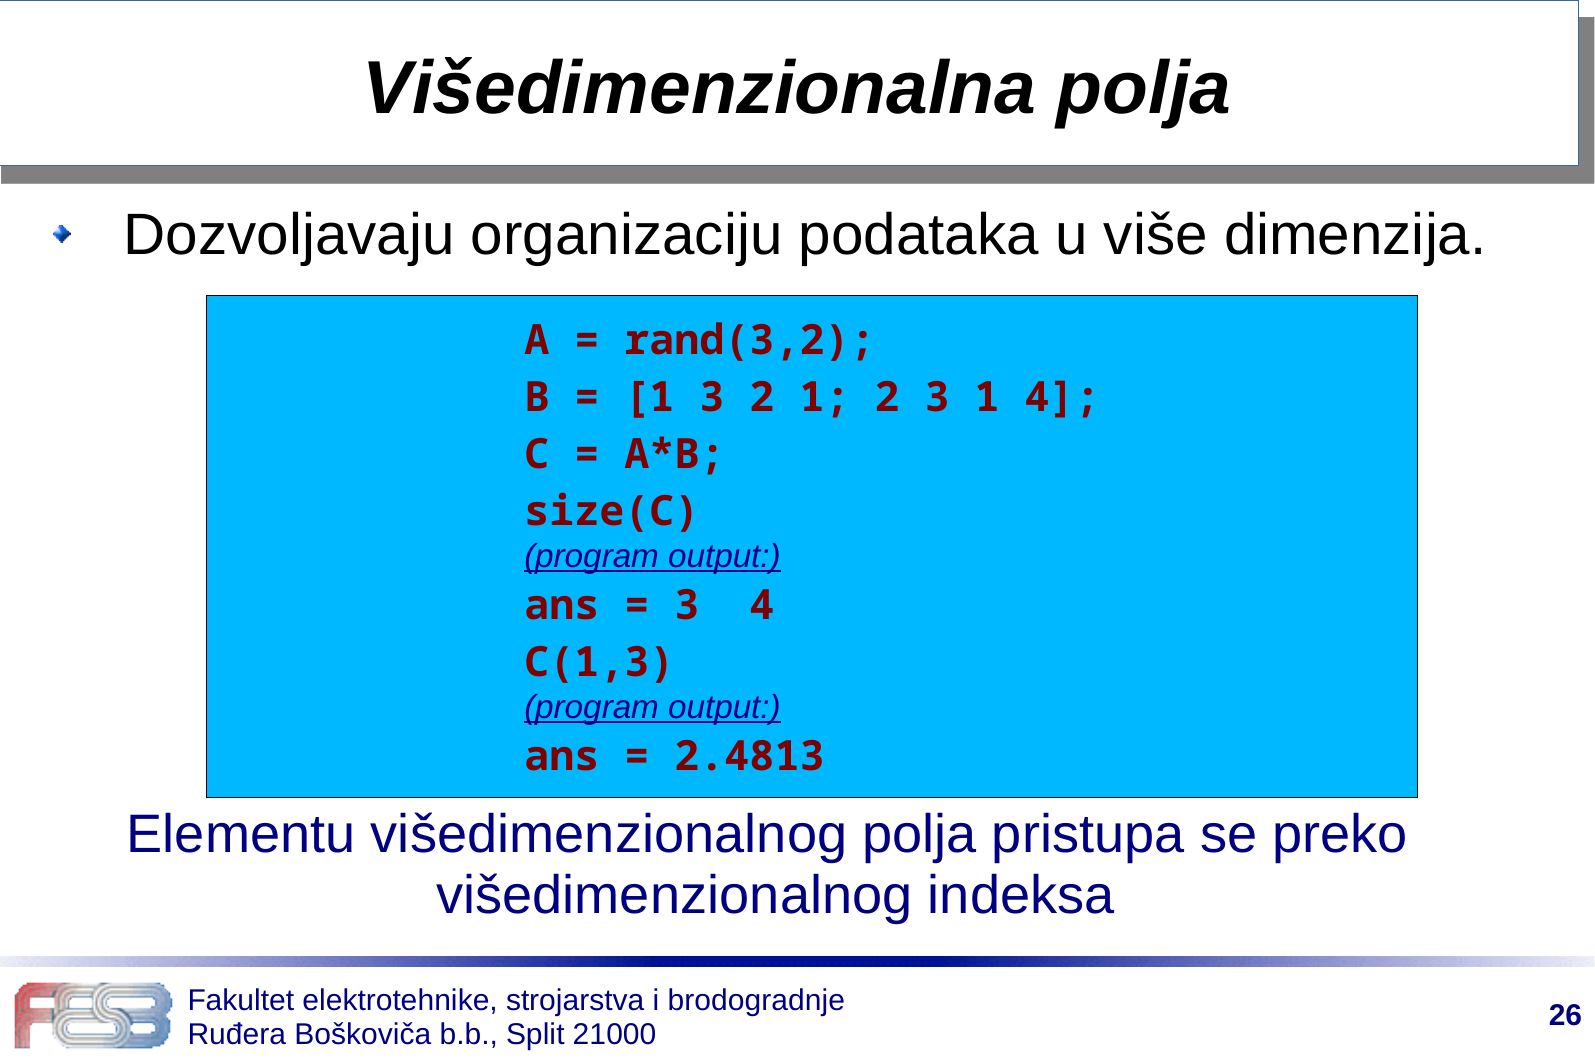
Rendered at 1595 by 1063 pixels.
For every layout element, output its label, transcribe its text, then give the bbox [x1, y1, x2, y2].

picture [0, 956, 1595, 967]
text_box Elementu višedimenzionalnog polja pristupa se preko višedimenzionalnog indeksa [126, 803, 1426, 925]
list Dozvoljavaju organizaciju podataka u više dimenzija. [29, 201, 1565, 944]
text_box A = rand(3,2); B = [1 3 2 1; 2 3 1 4]; C = A*B; size(C) (program output:) ans = 3 4 C(1,3) (program output:) ans = 2.4813 [206, 295, 1418, 798]
picture [9, 975, 177, 1059]
title Višedimenzionalna polja [0, 0, 1595, 175]
